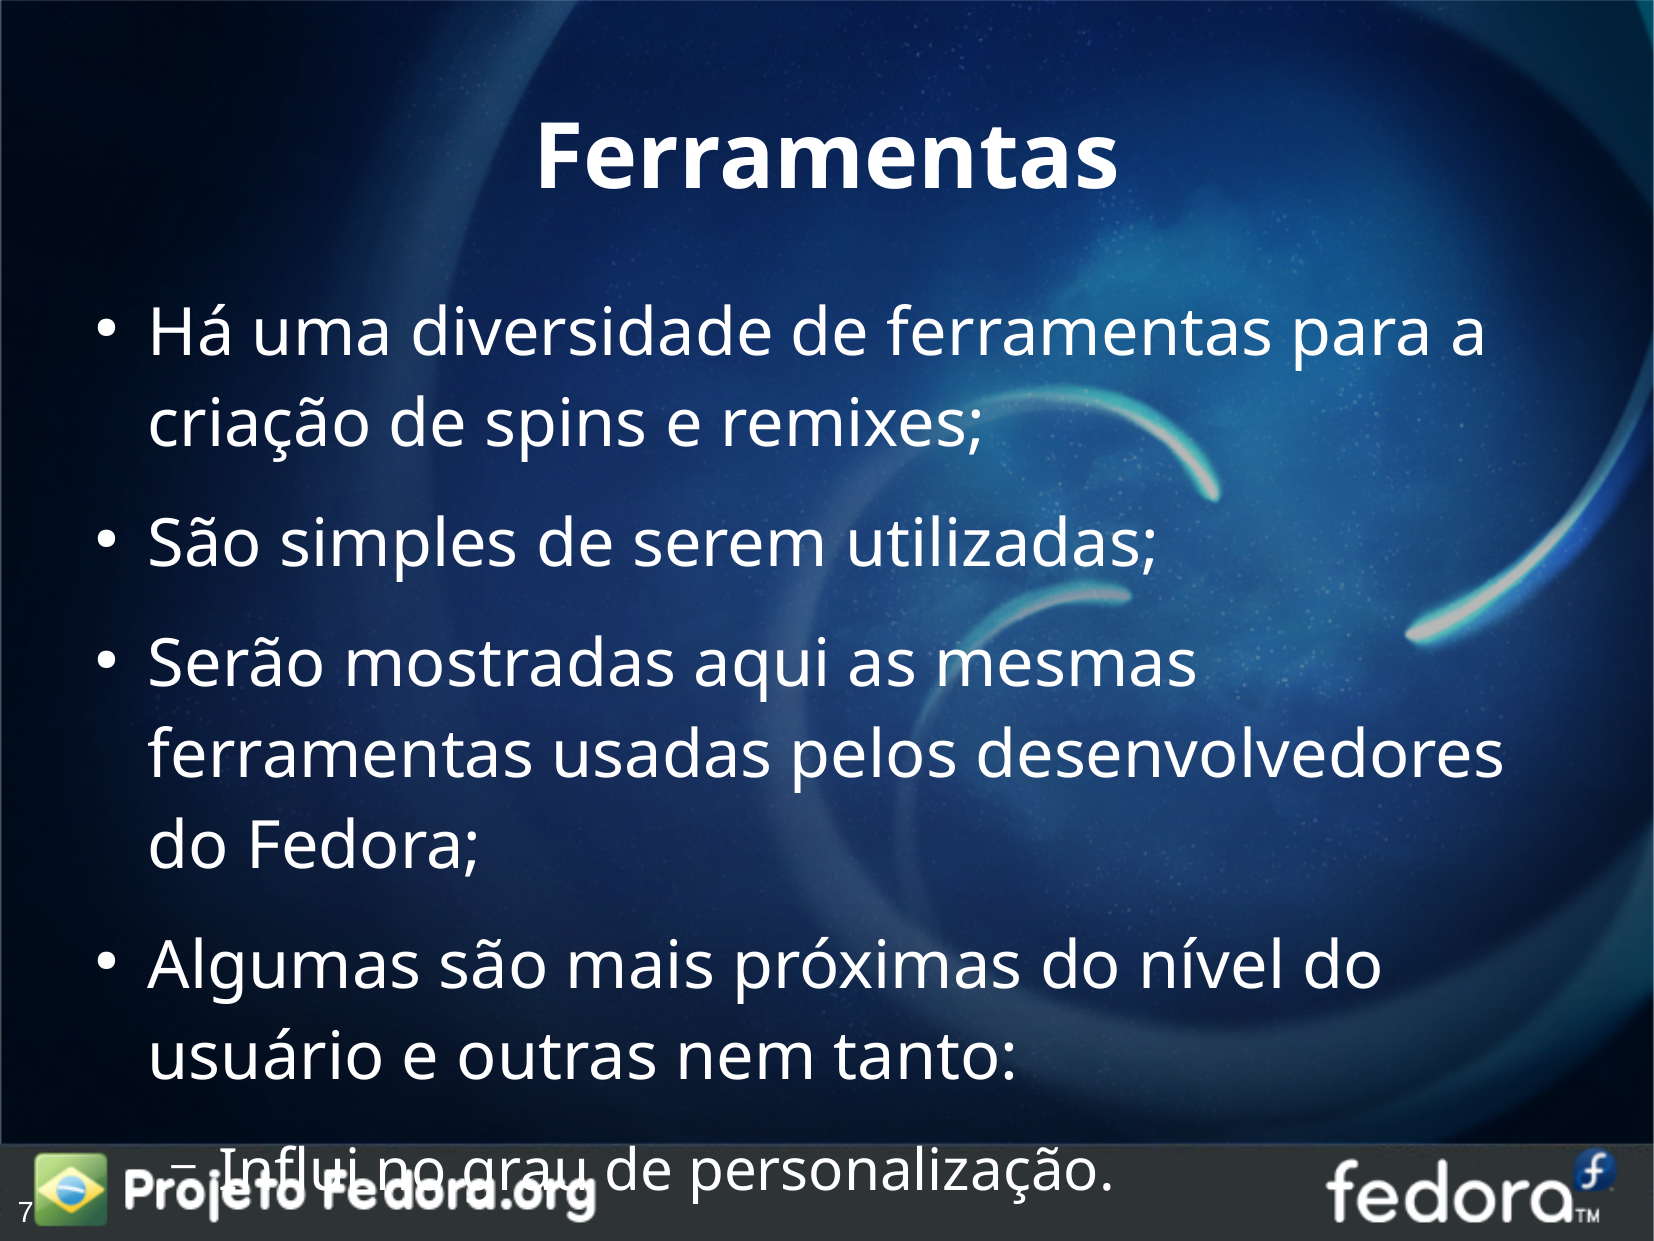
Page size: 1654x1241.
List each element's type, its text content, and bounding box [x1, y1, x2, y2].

list Há uma diversidade de ferramentas para a criação de spins e remixes; São simples de serem utilizadas; Serão mostradas aqui as mesmas ferramentas usadas pelos desenvolvedores do Fedora; Algumas são mais próximas do nível do usuário e outras nem tanto: Influi no grau de personalização. [76, 284, 1565, 1117]
picture [0, 0, 1654, 1241]
title Ferramentas [82, 49, 1571, 257]
